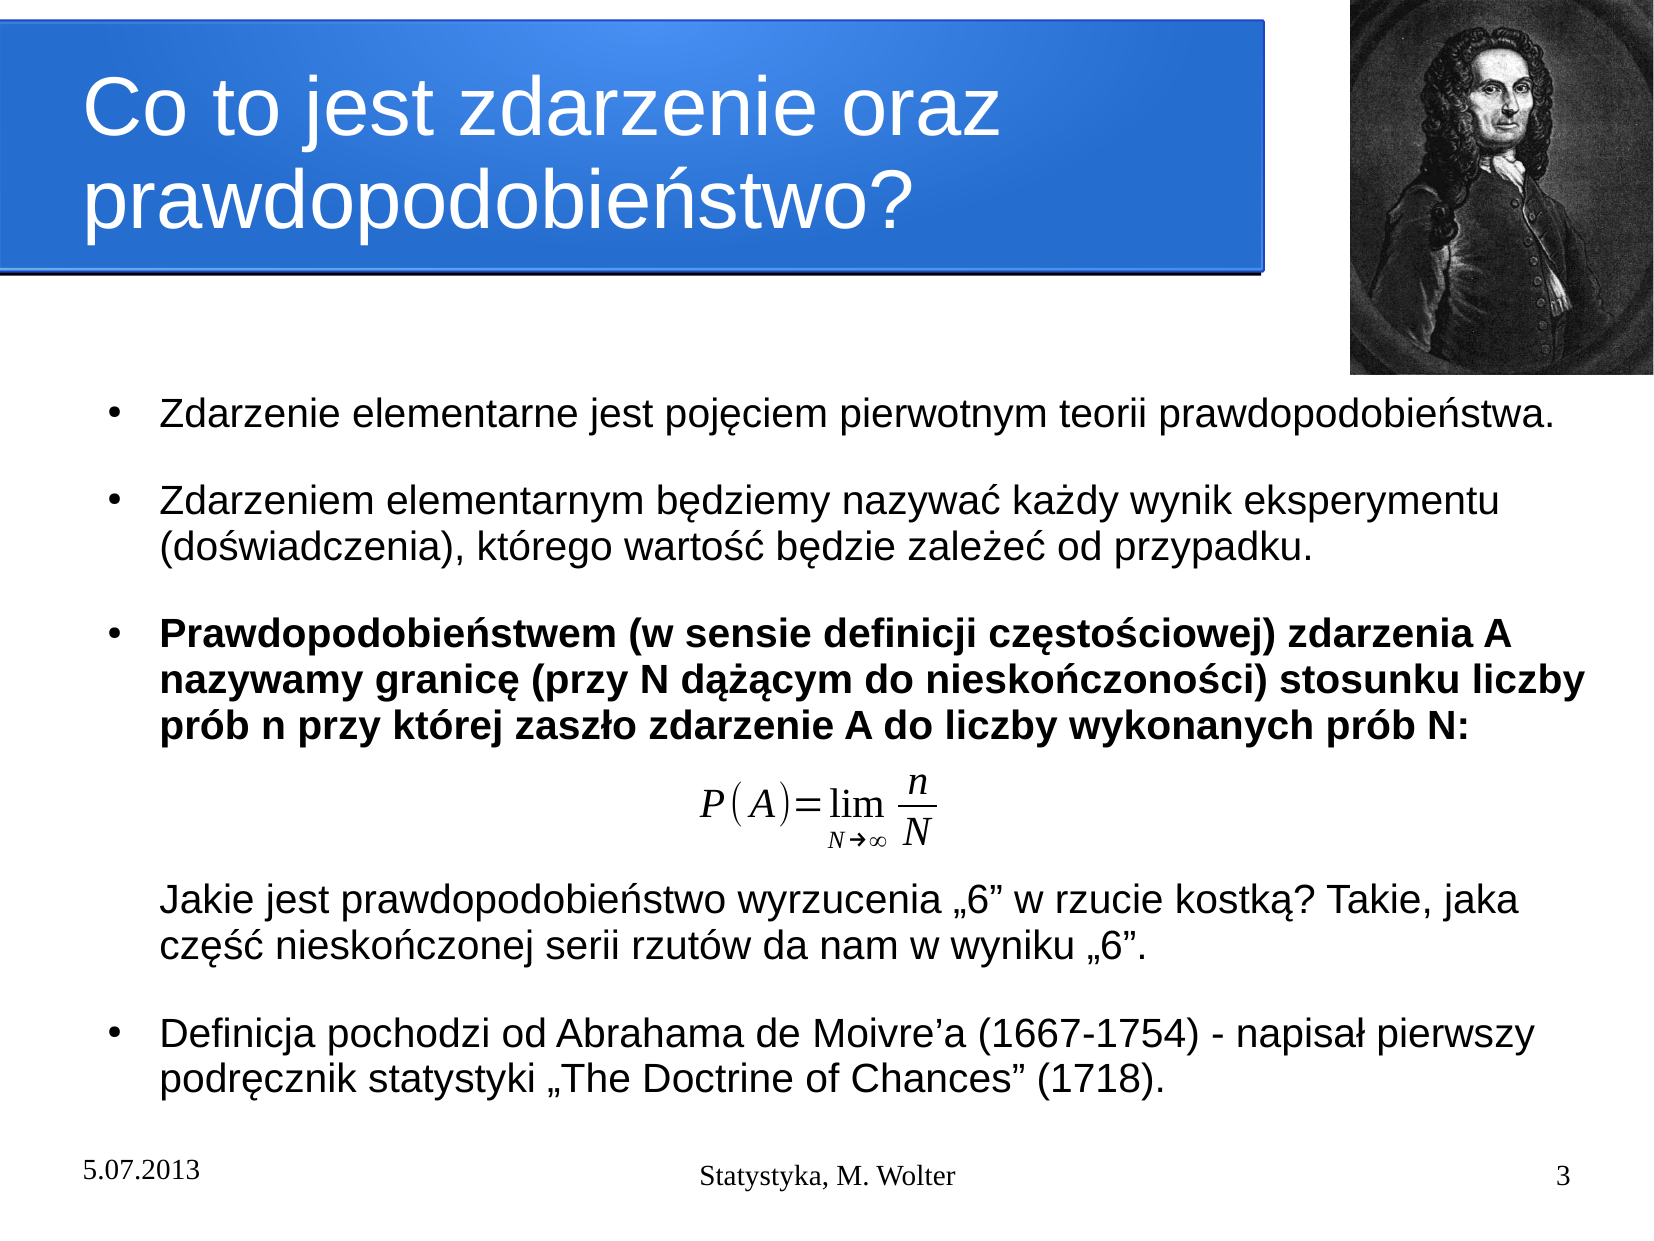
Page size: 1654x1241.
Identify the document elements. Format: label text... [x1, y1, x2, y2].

picture [1350, 0, 1654, 376]
title Co to jest zdarzenie oraz prawdopodobieństwo? [82, 49, 1250, 257]
chart [691, 756, 946, 856]
list Zdarzenie elementarne jest pojęciem pierwotnym teorii prawdopodobieństwa. Zdarzeniem elementarnym będziemy nazywać każdy wynik eksperymentu (doświadczenia), którego wartość będzie zależeć od przypadku. Prawdopodobieństwem (w sensie definicji częstościowej) zdarzenia A nazywamy granicę (przy N dążącym do nieskończoności) stosunku liczby prób n przy której zaszło zdarzenie A do liczby wykonanych prób N: Jakie jest prawdopodobieństwo wyrzucenia „6” w rzucie kostką? Takie, jaka część nieskończonej serii rzutów da nam w wyniku „6”. Definicja pochodzi od Abrahama de Moivre’a (1667-1754) - napisał pierwszy podręcznik statystyki „The Doctrine of Chances” (1718). [90, 390, 1598, 1141]
